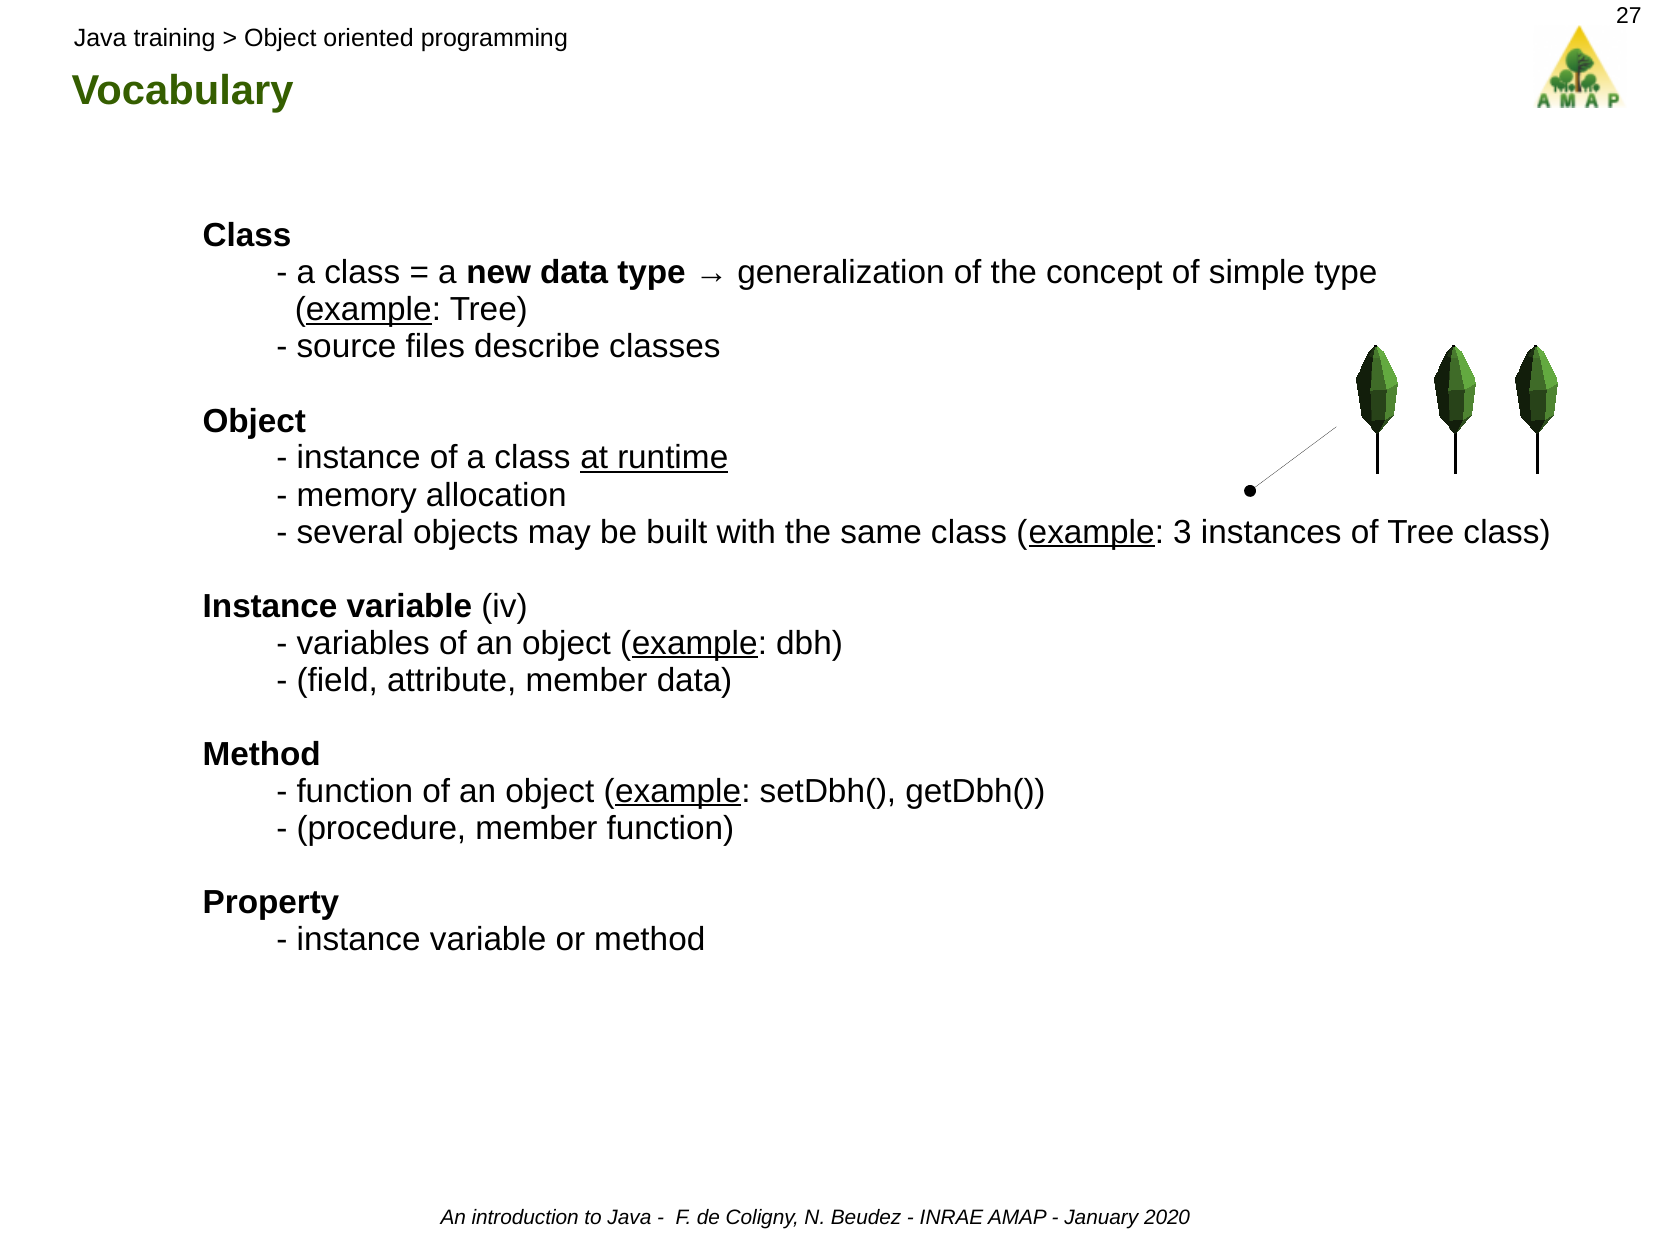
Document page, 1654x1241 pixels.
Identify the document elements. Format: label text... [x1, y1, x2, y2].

text_box Vocabulary [56, 59, 1120, 121]
picture [1323, 329, 1581, 493]
text_box Java training > Object oriented programming [59, 16, 1004, 60]
text_box Class - a class = a new data type → generalization of the concept of simple type (example: Tree) - source files describe classes Object - instance of a class at runtime - memory allocation - several objects may be built with the same class (example: 3 instances of Tree class) Instance variable (iv) - variables of an object (example: dbh) - (field, attribute, member data) Method - function of an object (example: setDbh(), getDbh()) - (procedure, member function) Property - instance variable or method [187, 209, 1619, 965]
picture [1533, 25, 1627, 108]
